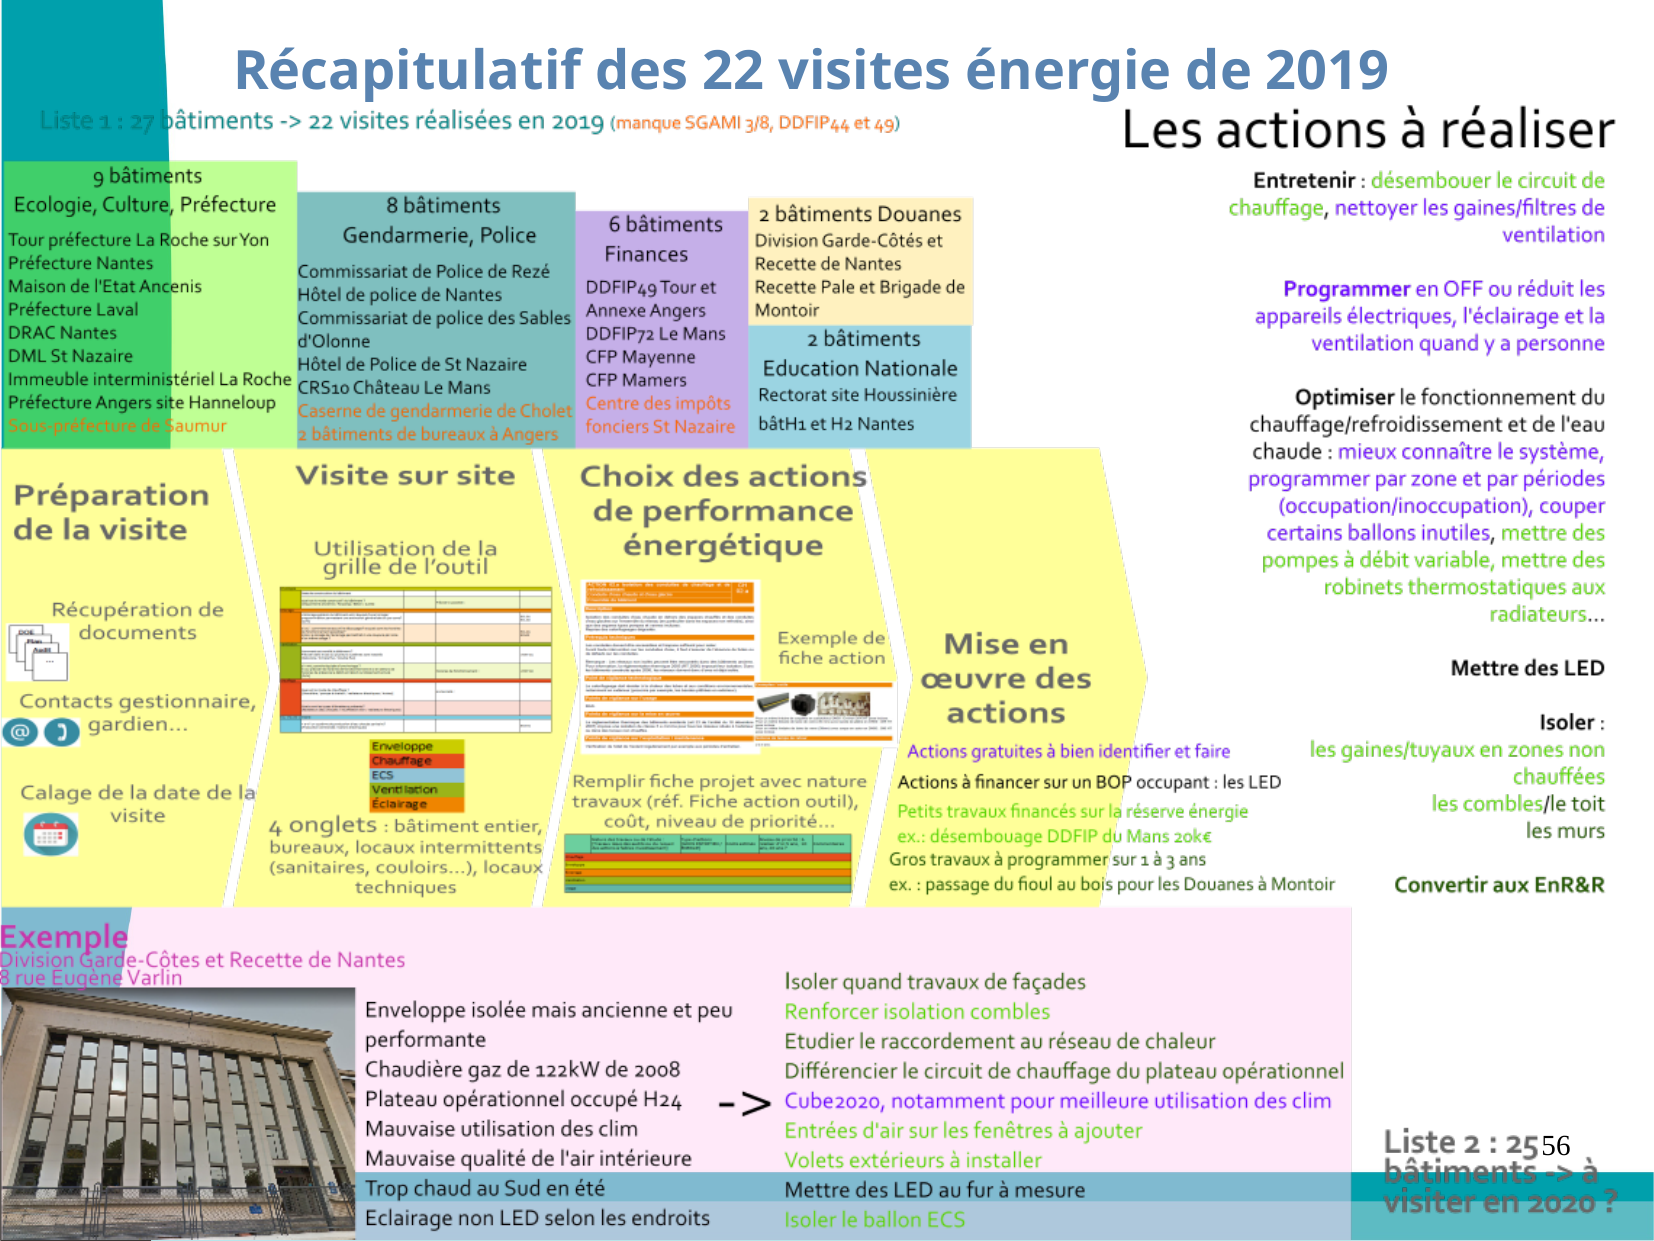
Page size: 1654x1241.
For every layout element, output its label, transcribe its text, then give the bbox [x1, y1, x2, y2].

picture [0, 0, 1654, 1241]
text_box Récapitulatif des 22 visites énergie de 2019 [147, 24, 1477, 148]
